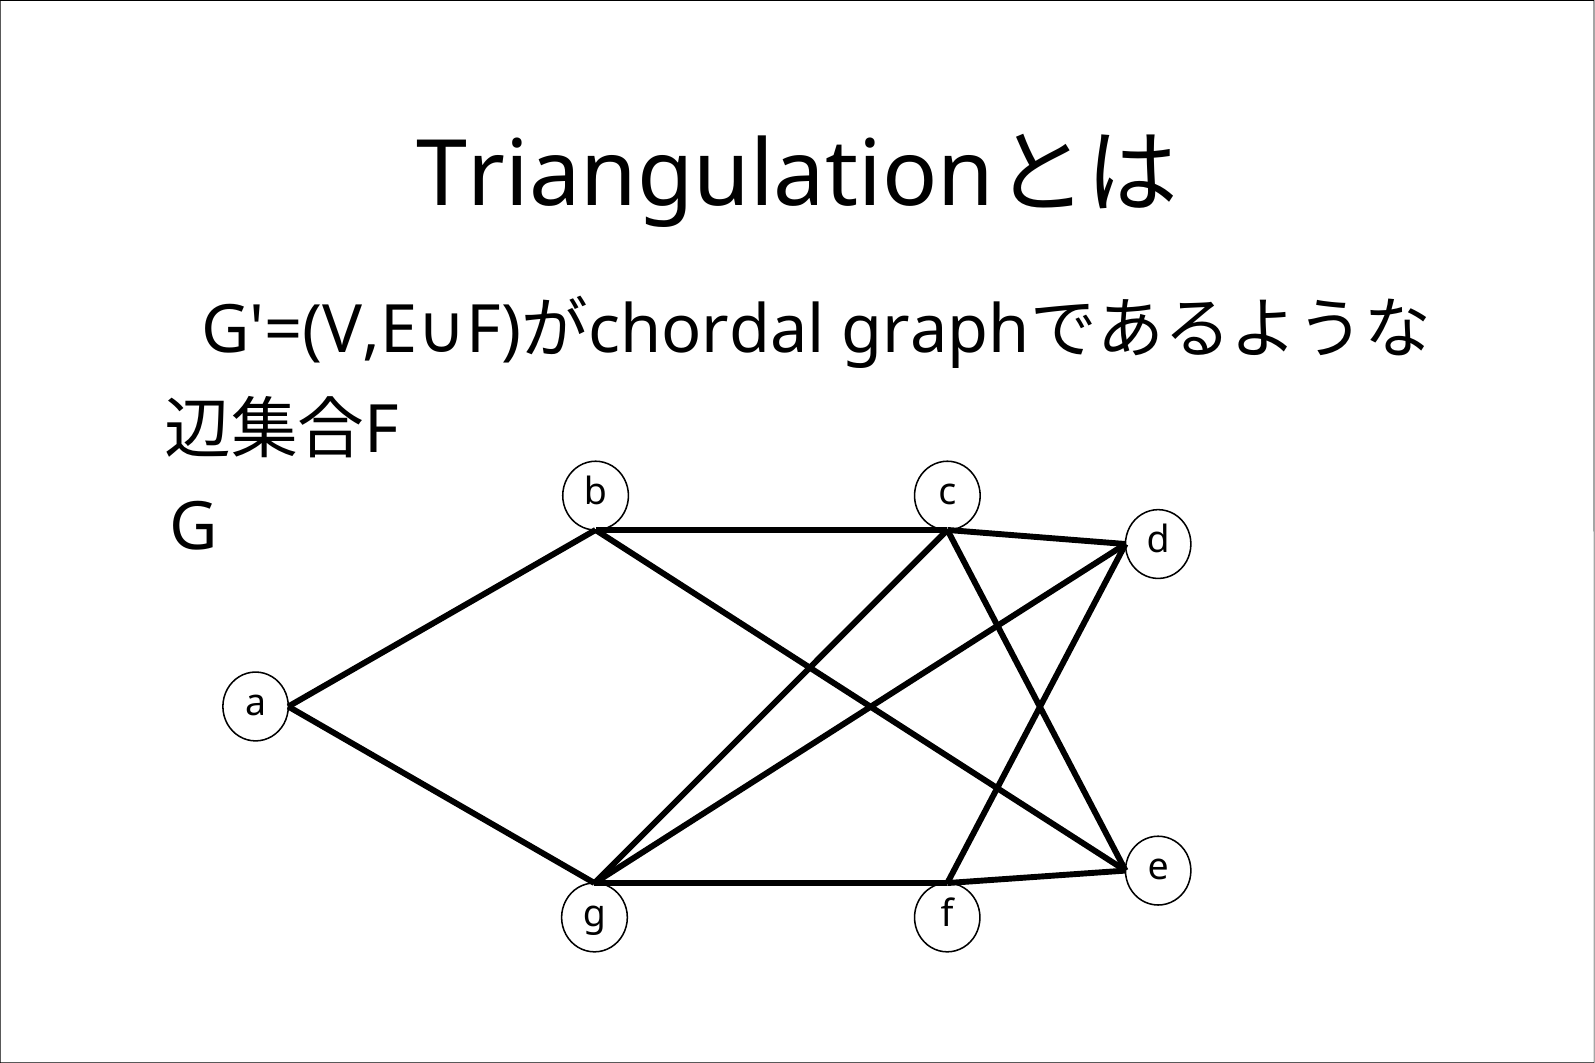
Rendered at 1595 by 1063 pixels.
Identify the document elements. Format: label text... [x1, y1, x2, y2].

text_box d [1125, 509, 1191, 579]
text_box a [222, 672, 289, 741]
text_box g [561, 883, 628, 952]
text_box G [152, 484, 257, 573]
text_box G'=(V,E∪F)がchordal graphであるような 辺集合F [117, 295, 1479, 965]
text_box b [562, 461, 629, 530]
text_box f [914, 886, 980, 952]
text_box Triangulationとは [117, 77, 1479, 276]
text_box e [1125, 836, 1191, 906]
text_box c [914, 461, 981, 527]
